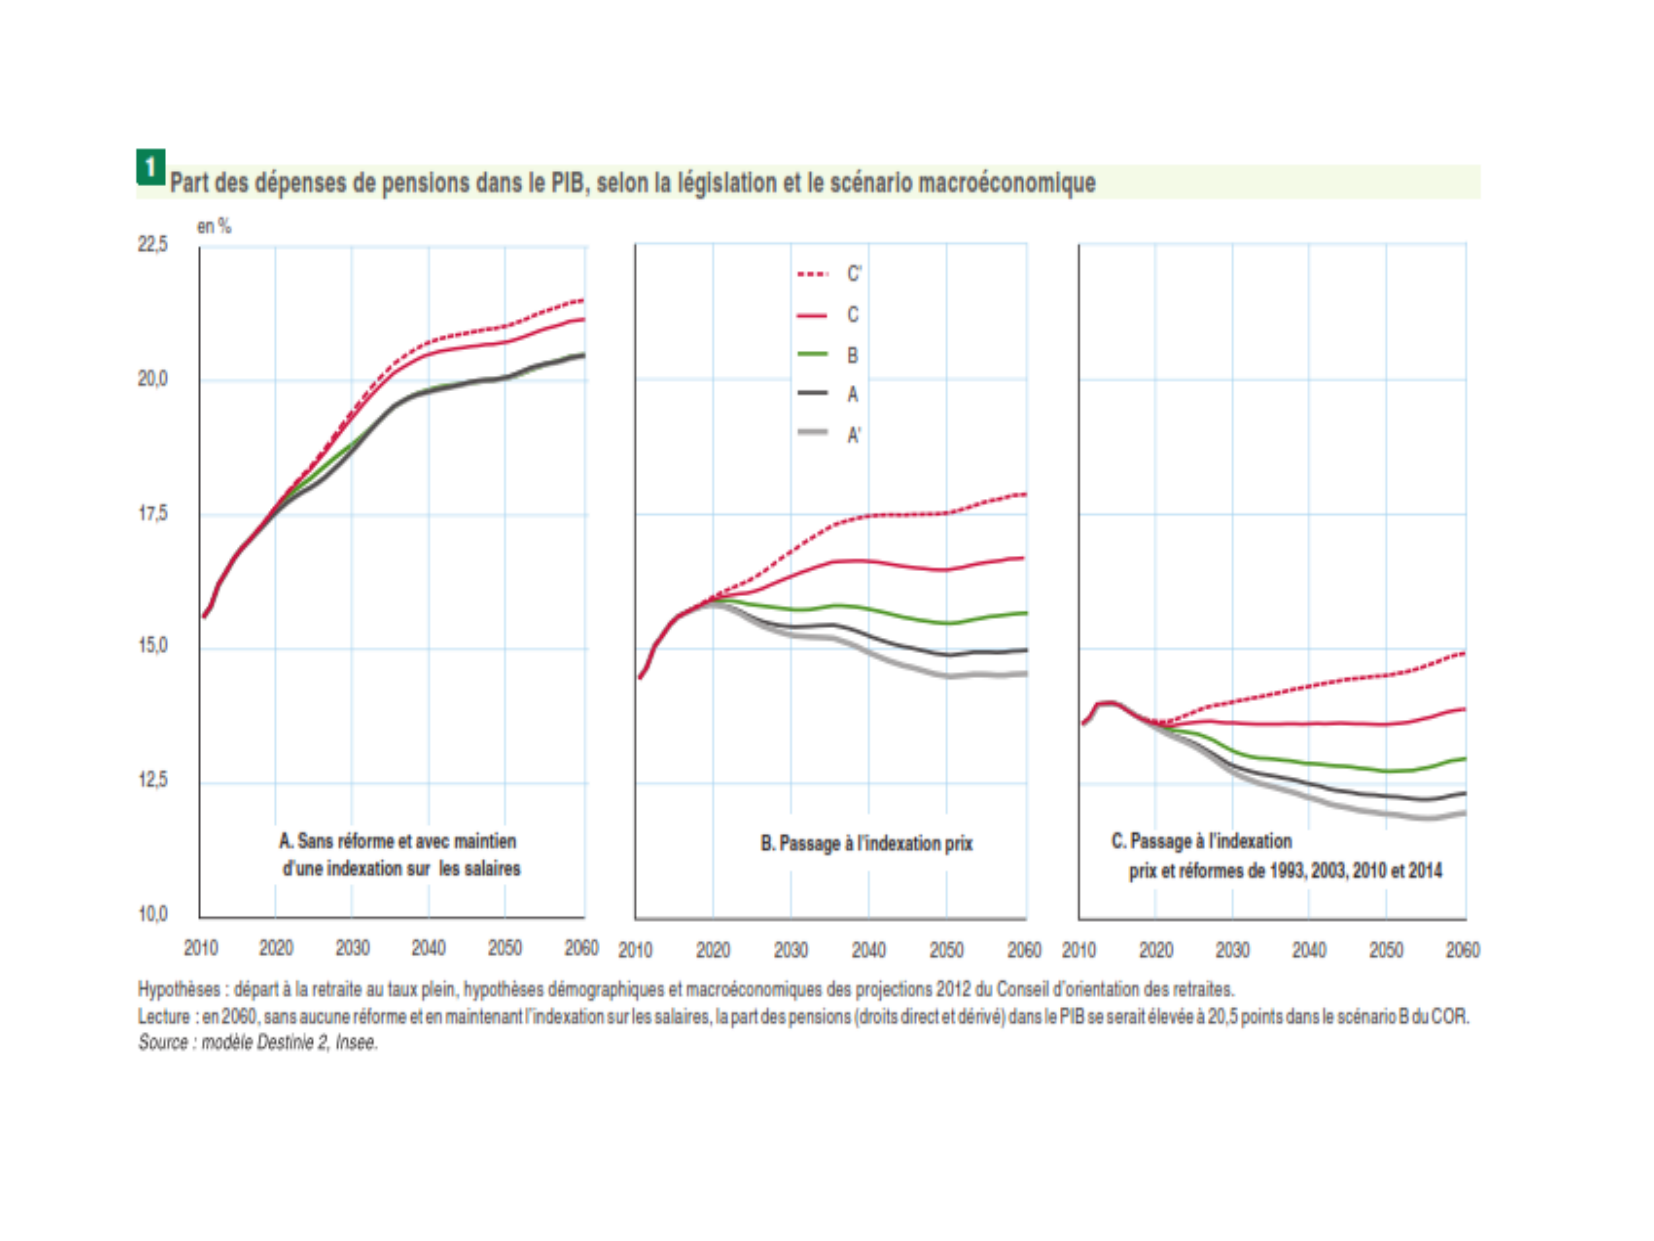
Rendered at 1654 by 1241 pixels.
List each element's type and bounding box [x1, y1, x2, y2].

picture [129, 129, 1489, 1063]
